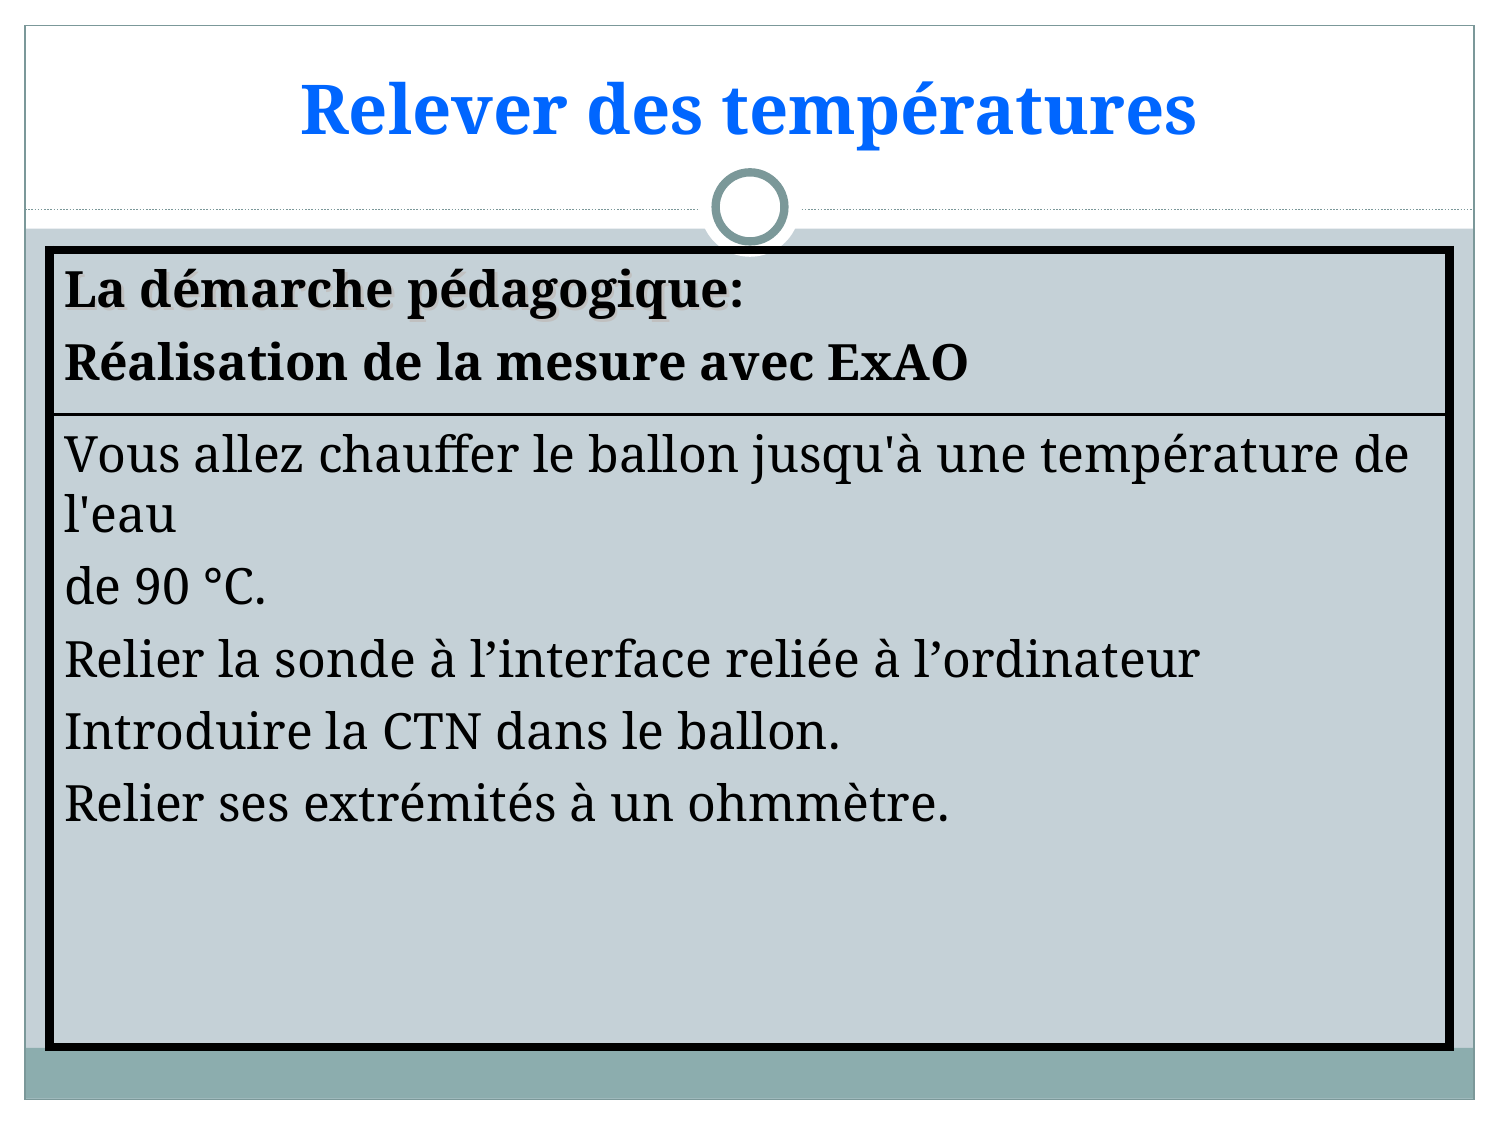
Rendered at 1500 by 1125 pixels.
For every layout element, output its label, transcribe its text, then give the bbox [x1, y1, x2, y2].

table_cell Vous allez chauffer le ballon jusqu'à une température de l'eau de 90 °C. Relier la sonde à l’interface reliée à l’ordinateur Introduire la CTN dans le ballon. Relier ses extrémités à un ohmmètre. [54, 416, 1445, 1043]
table_header La démarche pédagogique: Réalisation de la mesure avec ExAO [54, 254, 1445, 413]
title Relever des températures [49, 37, 1450, 162]
